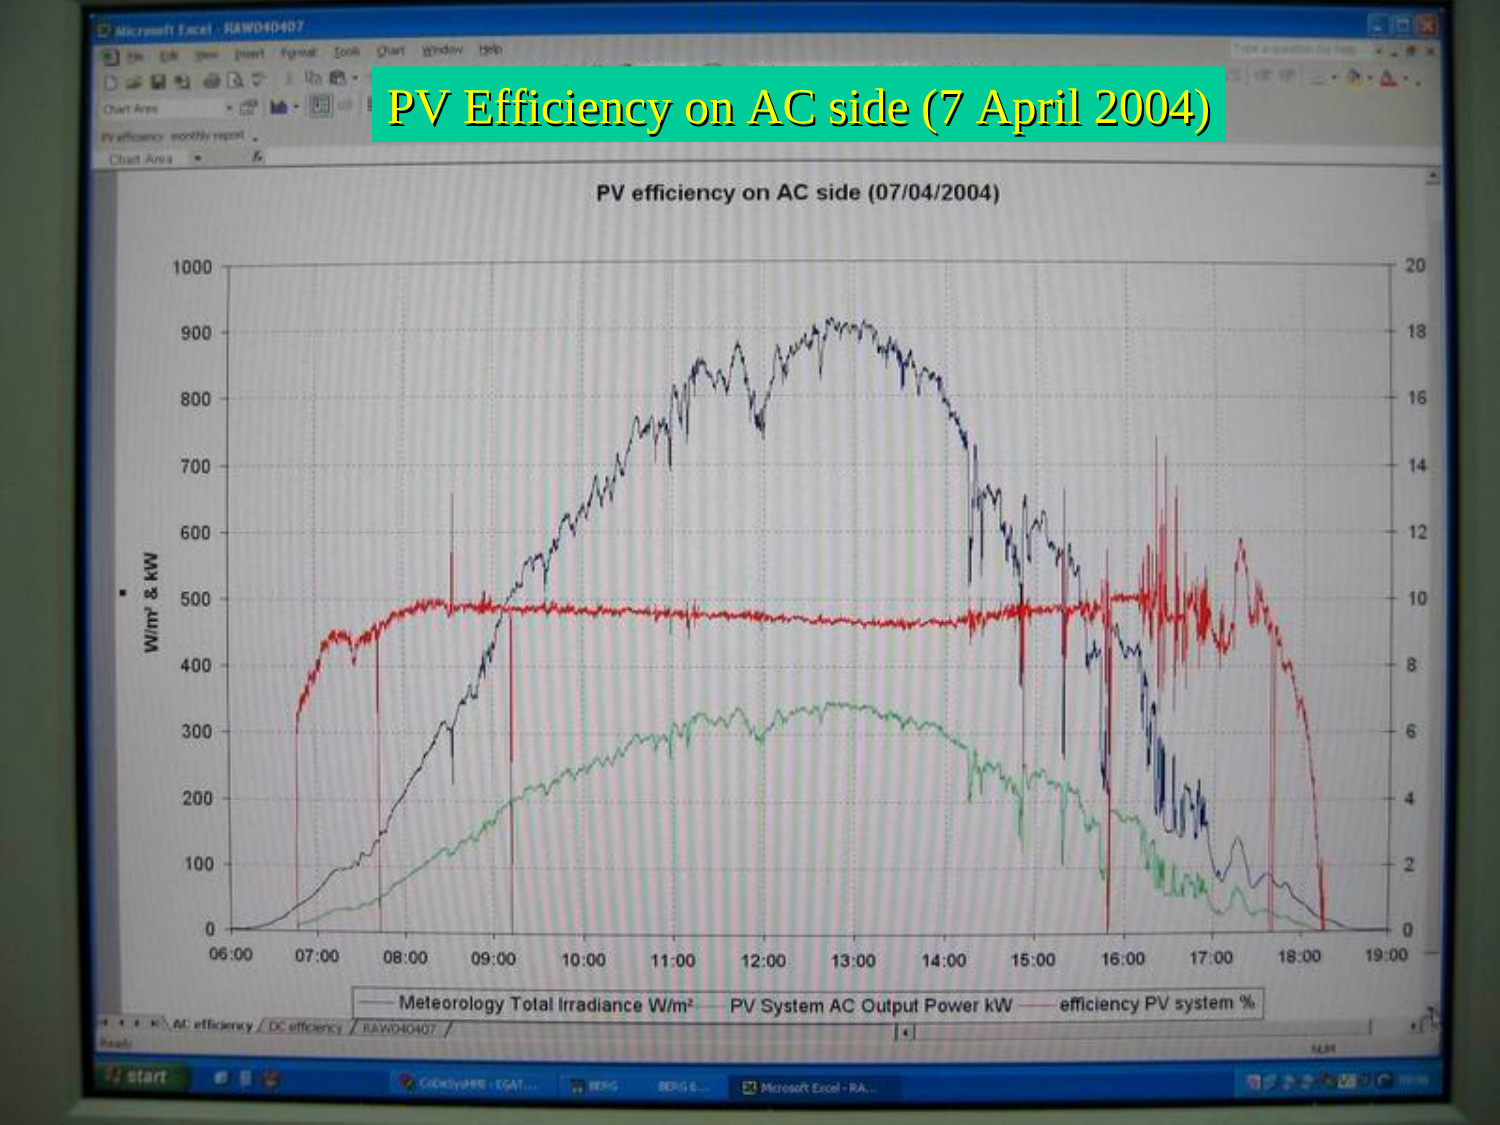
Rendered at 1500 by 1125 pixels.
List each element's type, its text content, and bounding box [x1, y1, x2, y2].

text_box PV Efficiency on AC side (7 April 2004) [371, 66, 1226, 142]
picture [0, 0, 1500, 1125]
